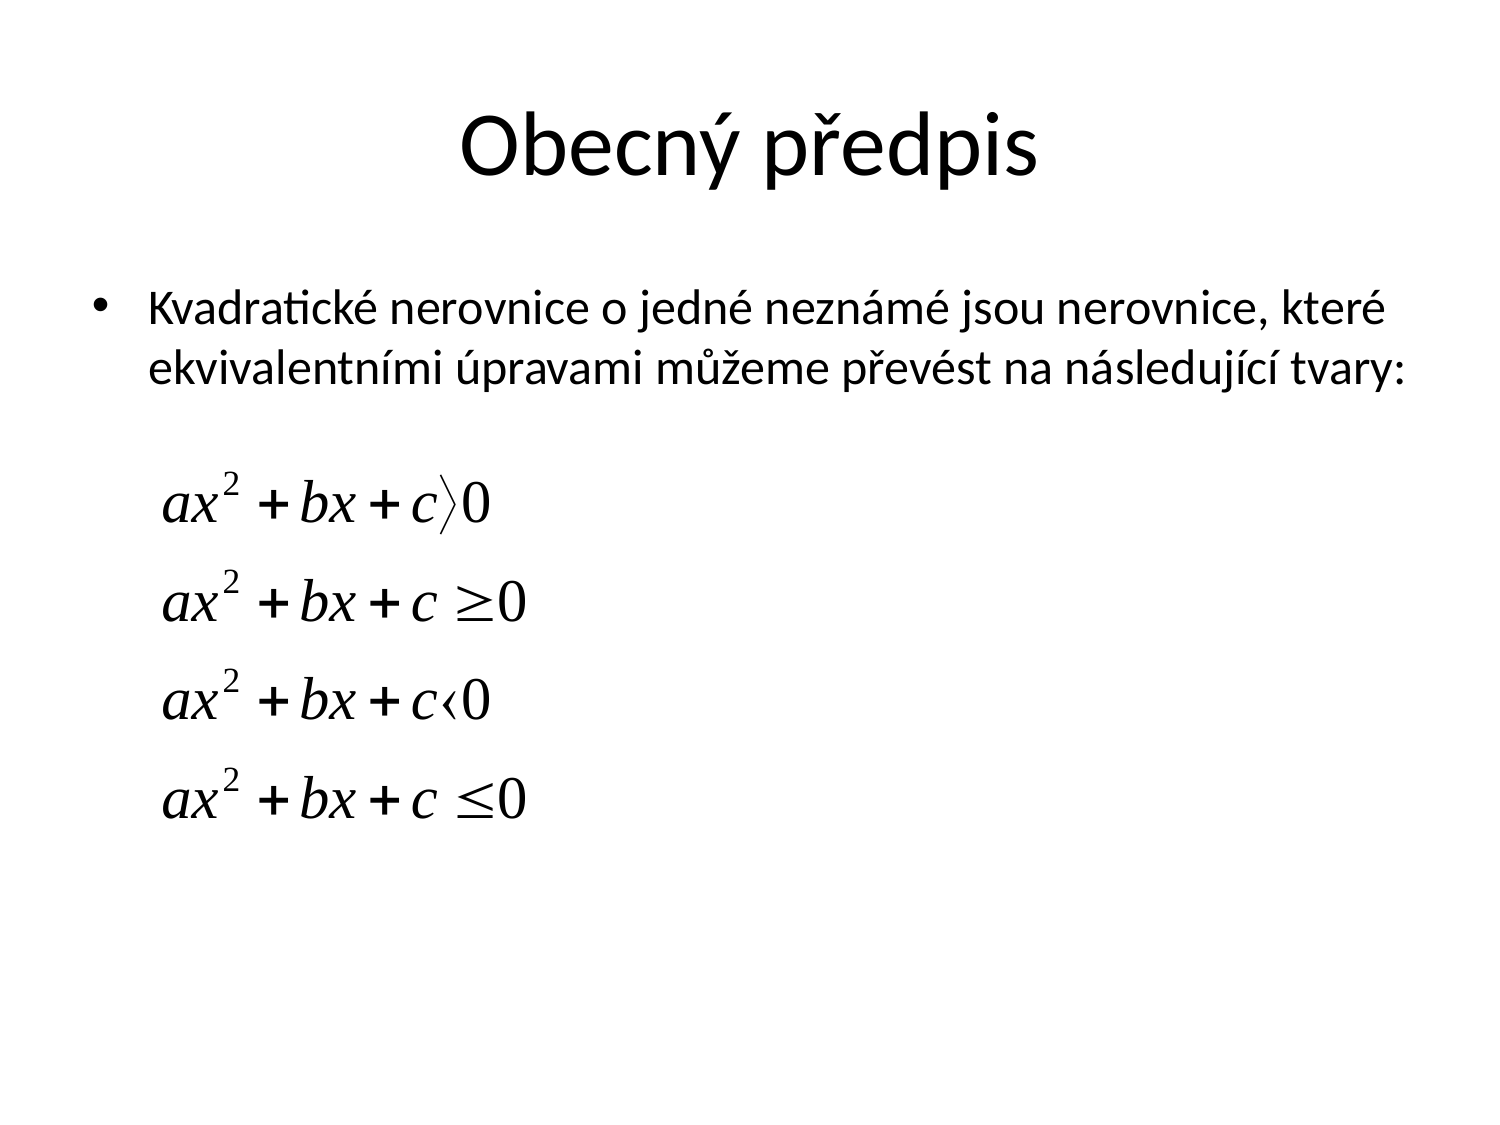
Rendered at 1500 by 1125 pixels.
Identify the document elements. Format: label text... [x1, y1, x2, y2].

list Kvadratické nerovnice o jedné neznámé jsou nerovnice, které ekvivalentními úpravami můžeme převést na následující tvary: [76, 267, 1427, 1010]
chart [152, 457, 537, 831]
title Obecný předpis [75, 45, 1426, 233]
